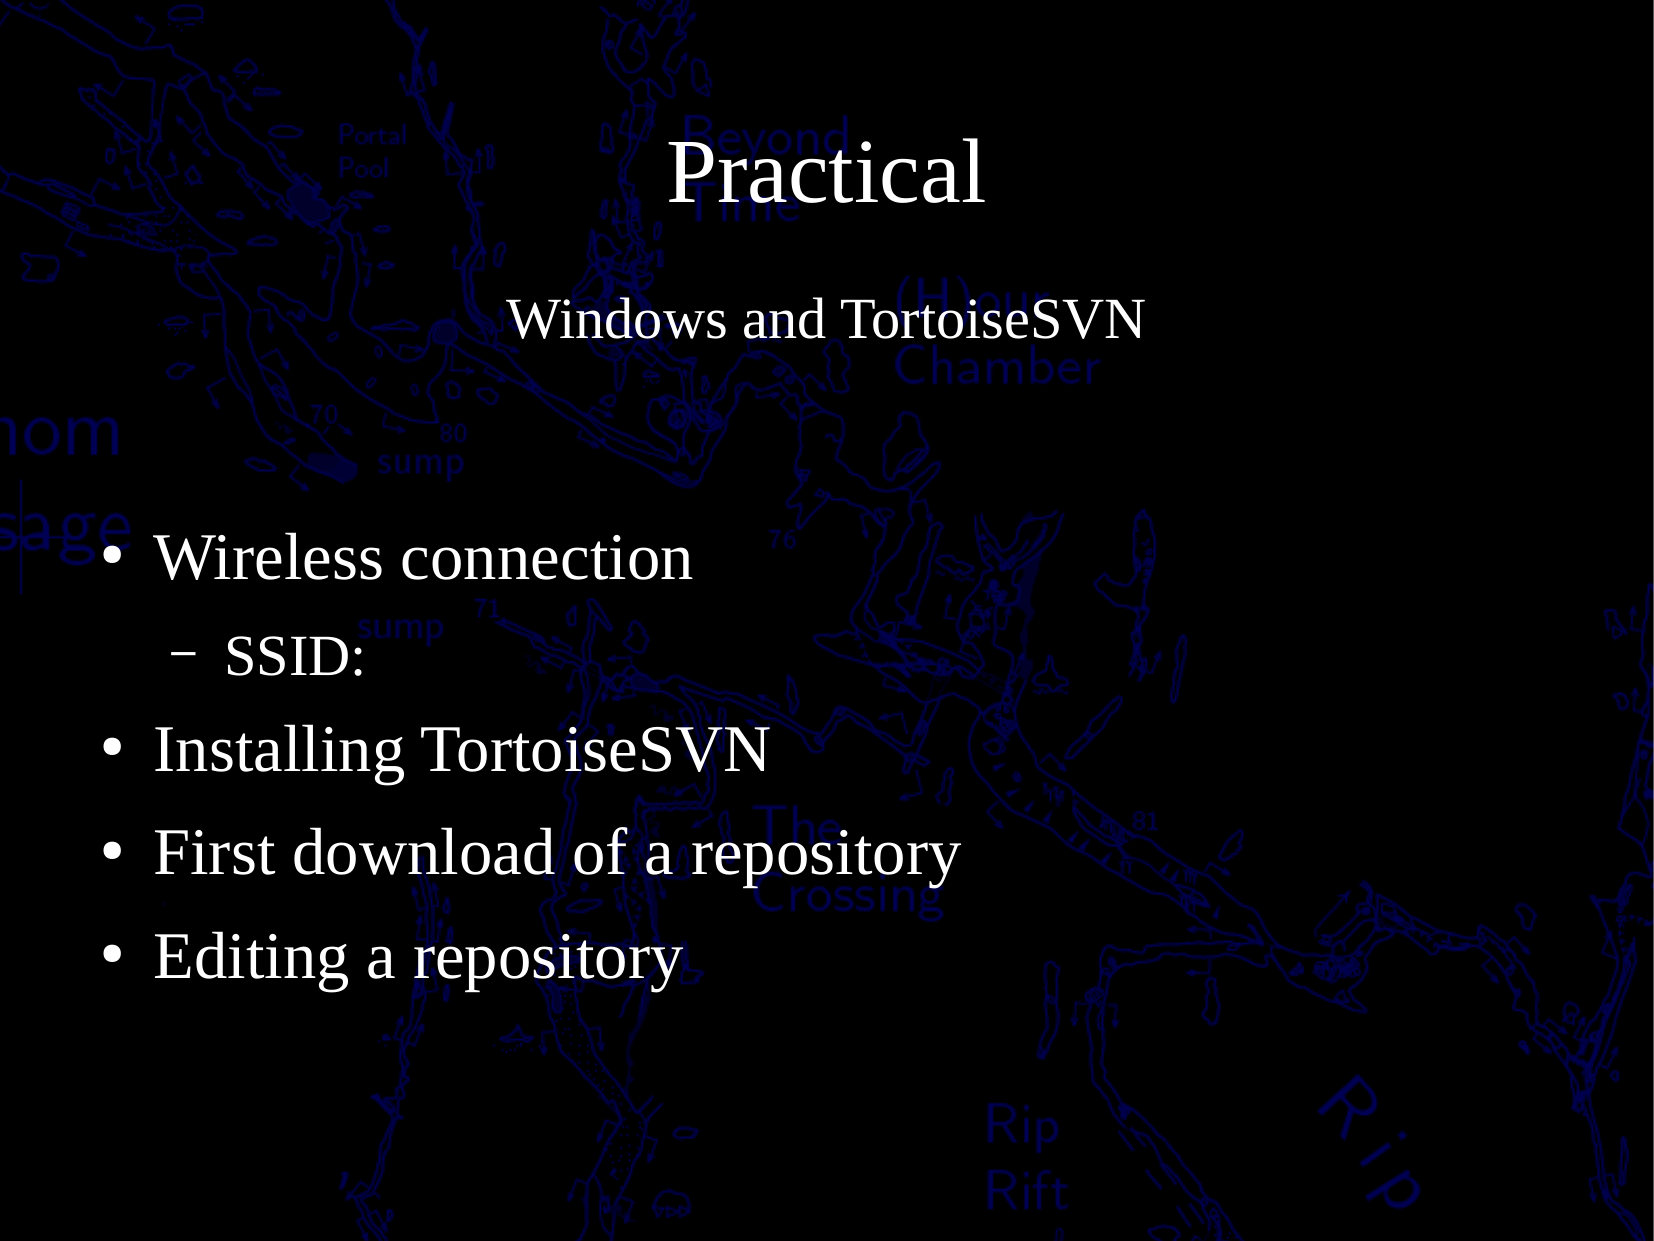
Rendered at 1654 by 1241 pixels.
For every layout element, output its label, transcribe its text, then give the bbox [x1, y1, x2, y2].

title Practical Windows and TortoiseSVN [82, 120, 1571, 352]
list Wireless connection SSID: Installing TortoiseSVN First download of a repository Editing a repository [82, 519, 1571, 1010]
picture [0, 0, 1654, 1241]
